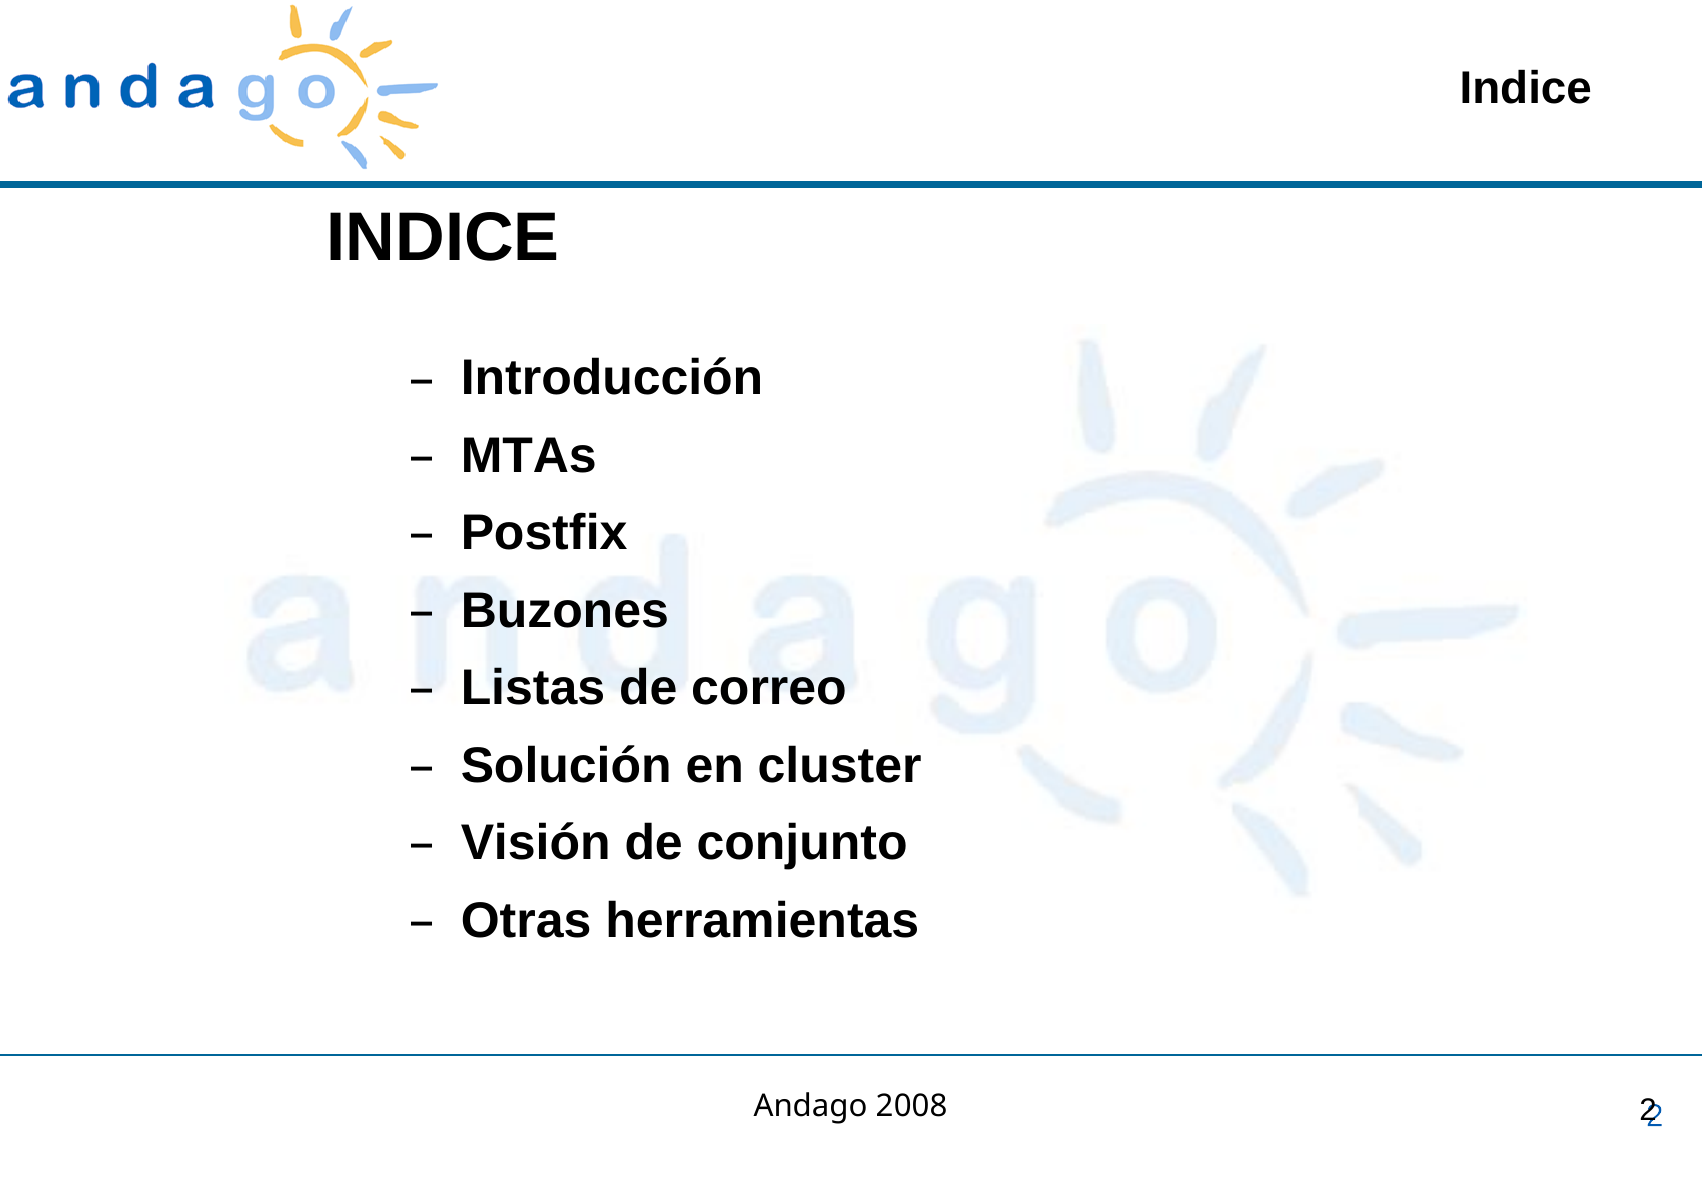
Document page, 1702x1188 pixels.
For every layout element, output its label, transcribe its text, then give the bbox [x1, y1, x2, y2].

picture [224, 324, 310, 919]
picture [1367, 324, 1538, 919]
title Indice [0, 0, 1702, 184]
list INDICE Introducción MTAs Postfix Buzones Listas de correo Solución en cluster Visión de conjunto Otras herramientas [310, 208, 1367, 1044]
